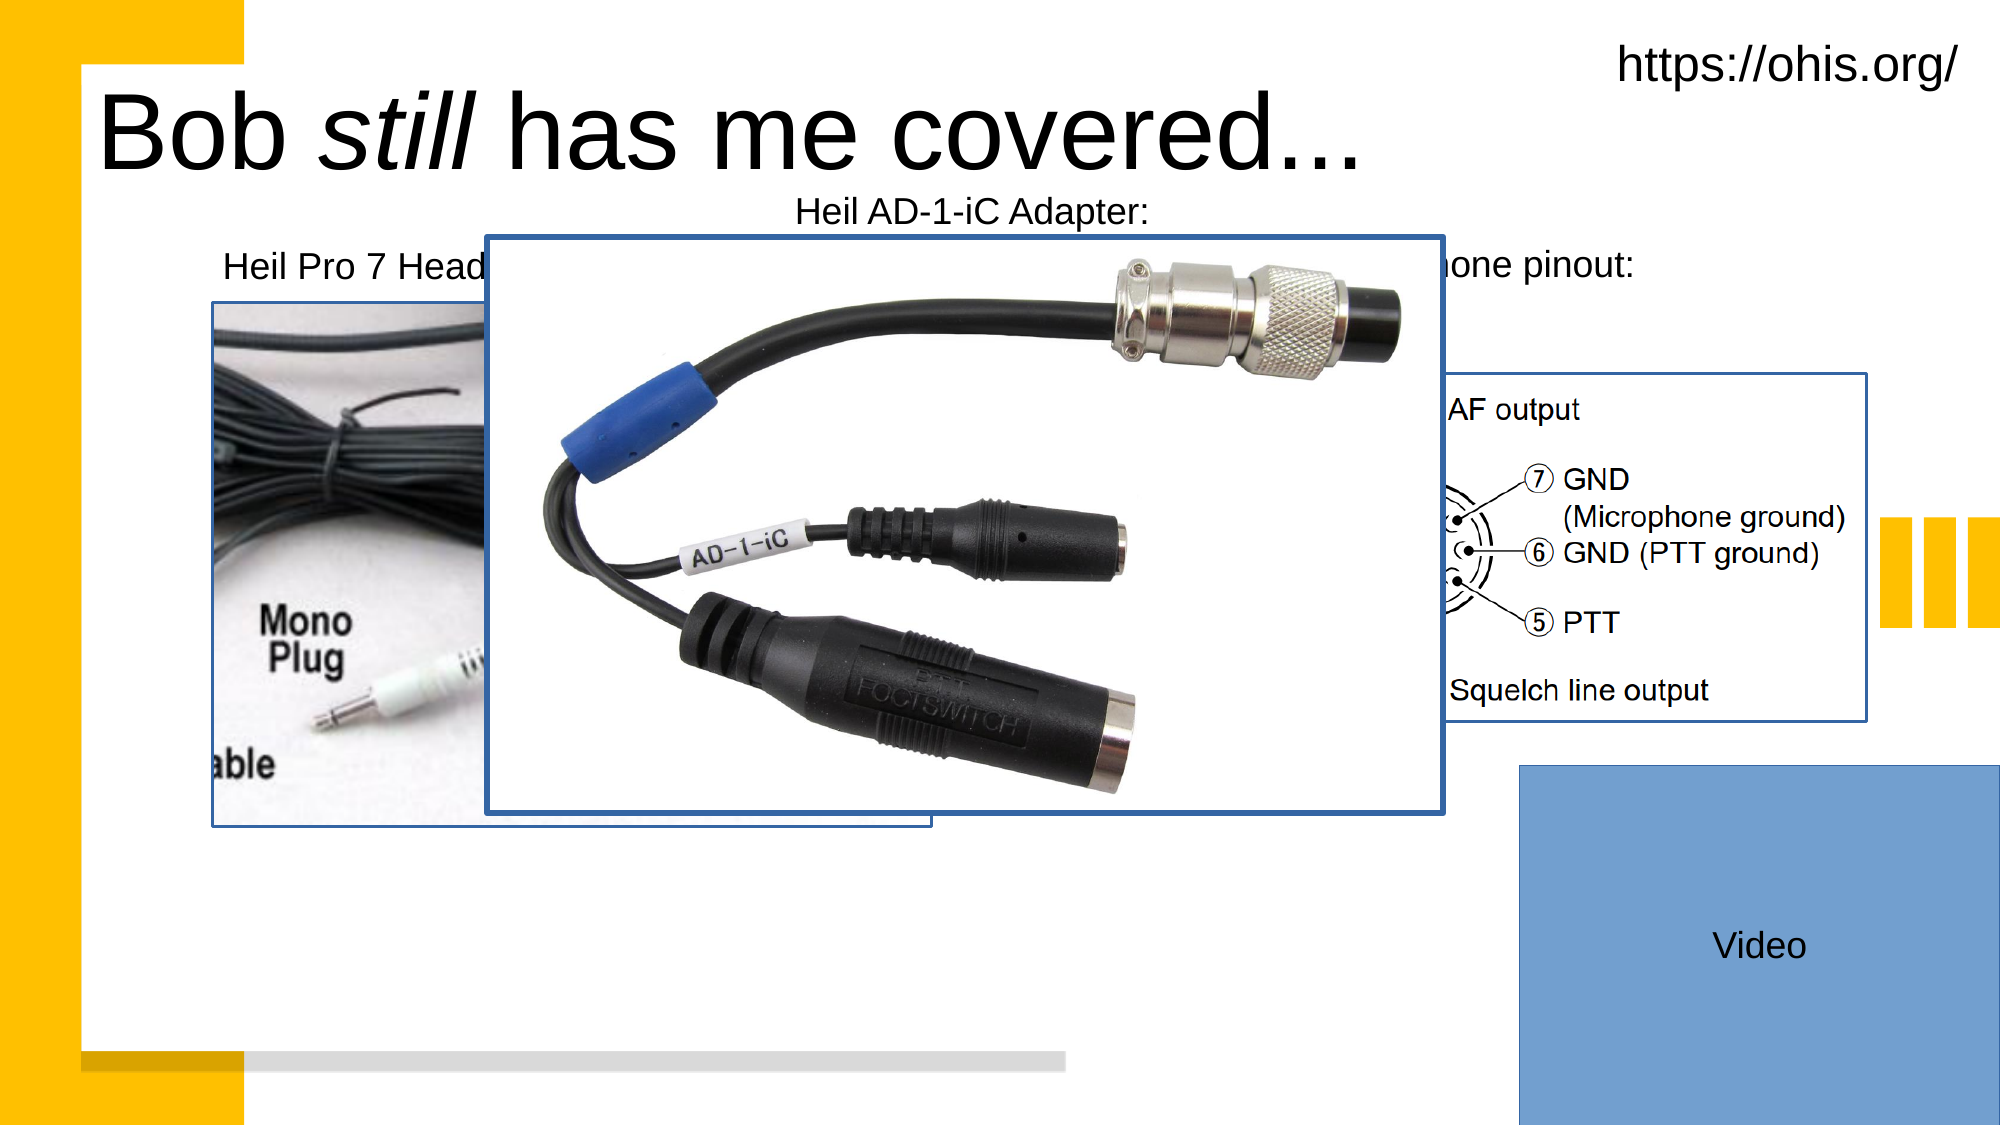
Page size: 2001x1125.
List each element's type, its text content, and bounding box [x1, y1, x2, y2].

text_box Icom IC-7300 Microphone pinout: [1446, 236, 1651, 294]
picture [1446, 375, 1866, 721]
text_box [0, 0, 2000, 1125]
picture [490, 240, 1441, 811]
text_box Bob still has me covered... [81, 64, 1921, 201]
text_box Heil Pro 7 Headset: [207, 238, 484, 296]
text_box Video [1519, 765, 2000, 1125]
text_box https://ohis.org/ [1590, 29, 1974, 105]
text_box Heil AD-1-iC Adapter: [780, 183, 1165, 241]
picture [214, 303, 931, 826]
